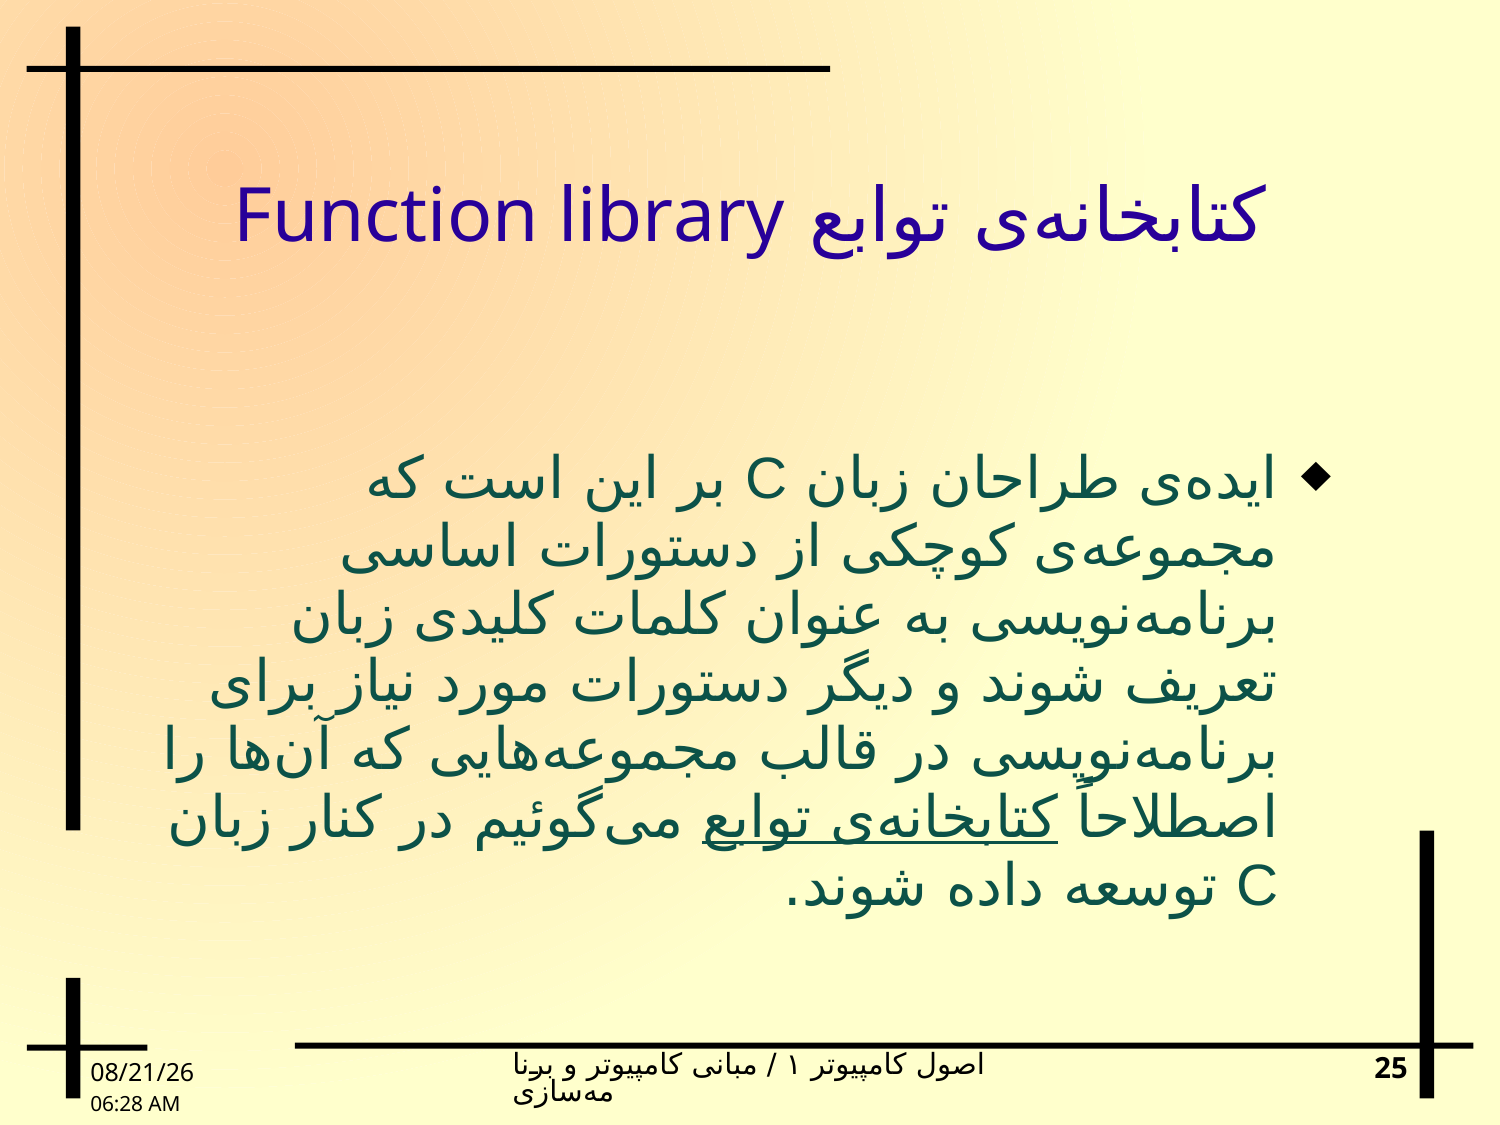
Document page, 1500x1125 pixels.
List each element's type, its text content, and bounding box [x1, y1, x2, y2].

list ایده‌ی طراحان زبان C بر این است که مجموعه‌ی کوچکی از دستورات اساسی برنامه‌نویسی به عنوان کلمات کلیدی زبان تعریف شوند و دیگر دستورات مورد نیاز برای برنامه‌نویسی در قالب مجموعه‌هایی که آن‌ها را اصطلاحاً کتابخانه‌ی توابع می‌گوئیم در کنار زبان C توسعه داده شوند. [122, 444, 1403, 904]
title کتابخانه‌ی توابع Function library [109, 150, 1391, 274]
